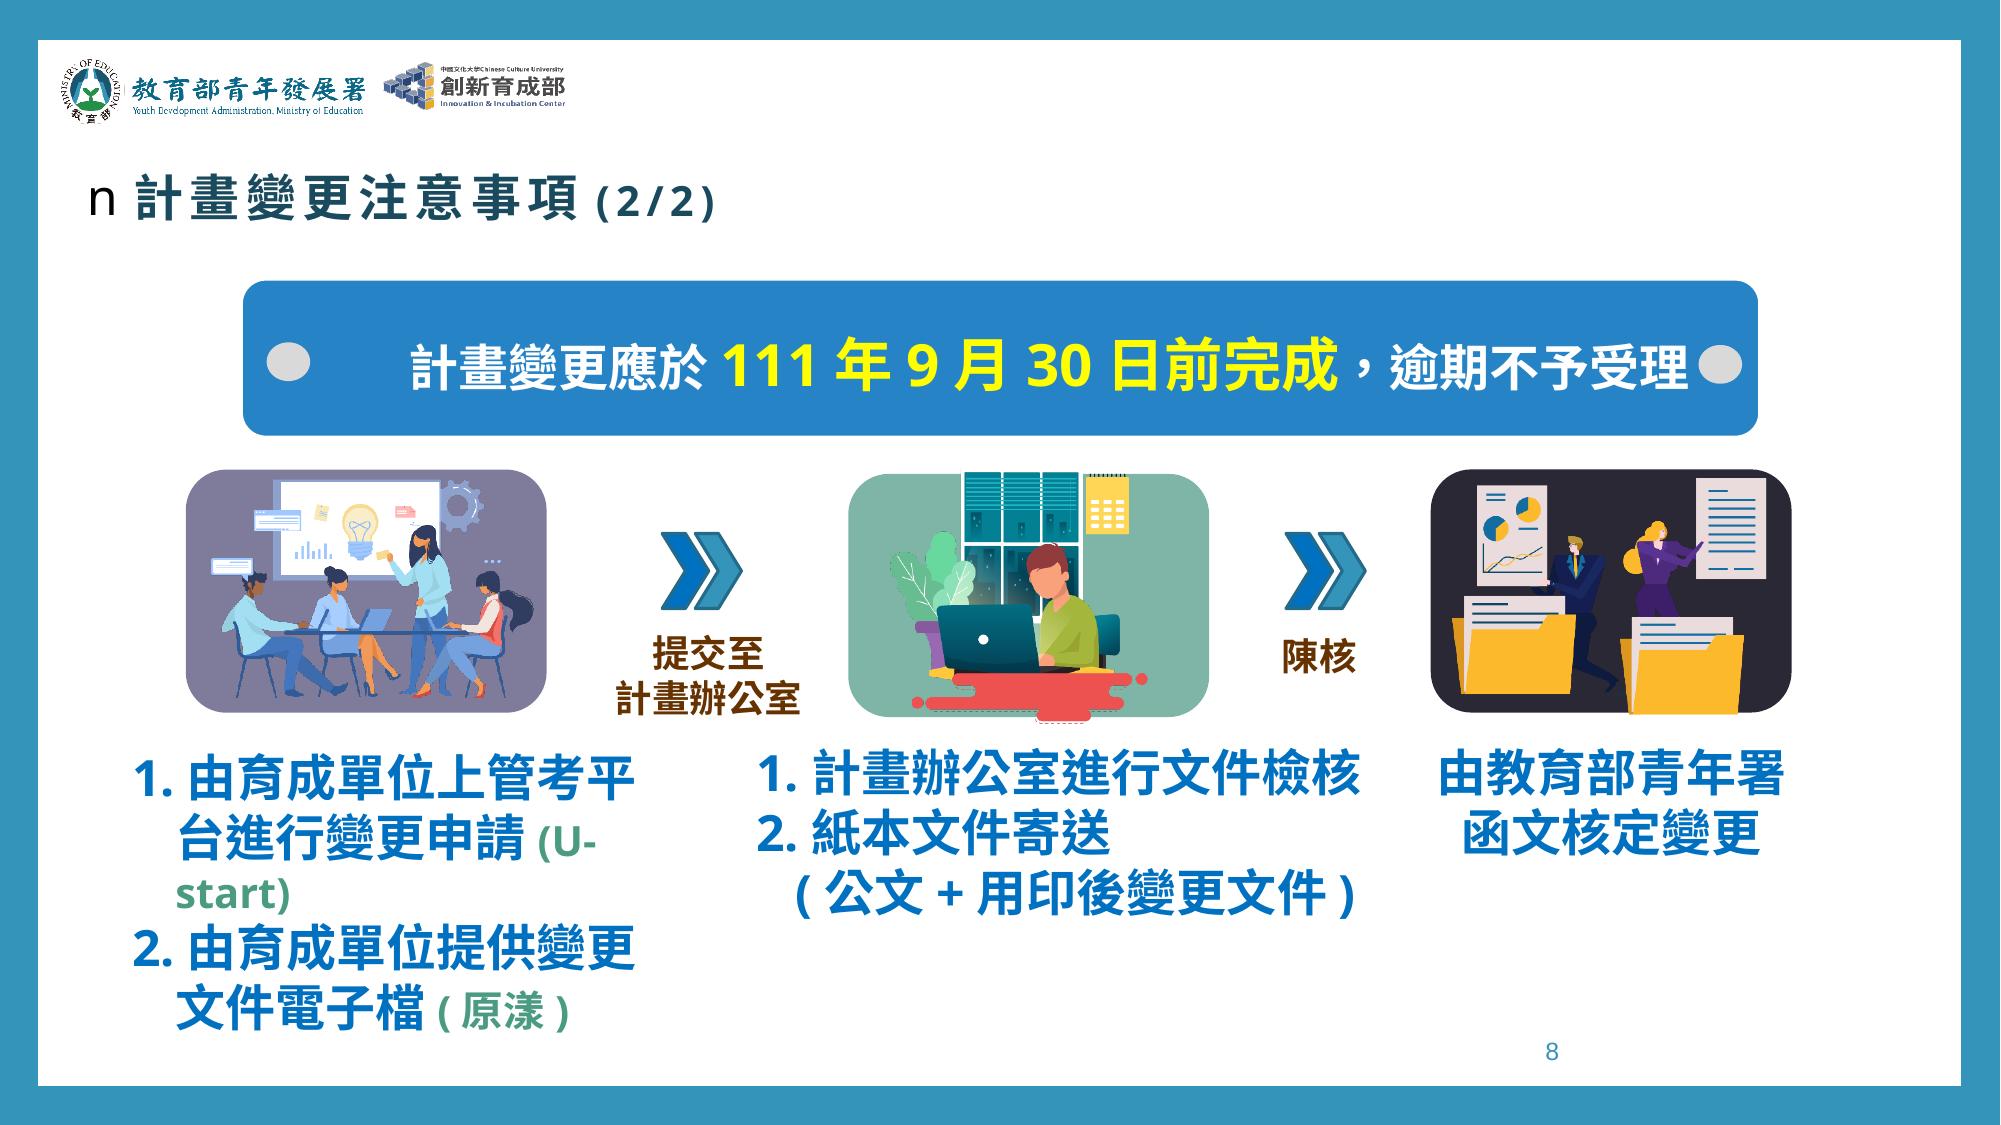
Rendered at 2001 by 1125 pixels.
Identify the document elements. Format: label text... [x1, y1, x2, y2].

text_box 由教育部青年署 函文核定變更 [1400, 734, 1823, 871]
picture [191, 452, 556, 713]
text_box 提交至 計畫辦公室 [573, 623, 845, 728]
text_box [185, 490, 191, 693]
text_box [238, 276, 1763, 441]
text_box 計畫變更注意事項(2/2) [71, 158, 980, 235]
text_box [1319, 533, 1366, 609]
text_box [662, 533, 709, 609]
text_box [1286, 533, 1333, 609]
text_box [695, 533, 742, 609]
text_box 1.計畫辦公室進行文件檢核 2.紙本文件寄送 (公文+用印後變更文件) [741, 734, 1391, 992]
text_box 1.由育成單位上管考平台進行變更申請(U-start) 2.由育成單位提供變更文件電子檔(原漾) [116, 738, 696, 1058]
text_box 計畫變更應於111年9月30日前完成，逾期不予受理 [393, 320, 1644, 406]
picture [1430, 417, 1788, 734]
picture [845, 441, 1177, 734]
text_box [1788, 493, 1792, 689]
text_box [1177, 474, 1210, 717]
text_box 8 [1530, 1020, 1811, 1081]
text_box 陳核 [1183, 626, 1455, 686]
